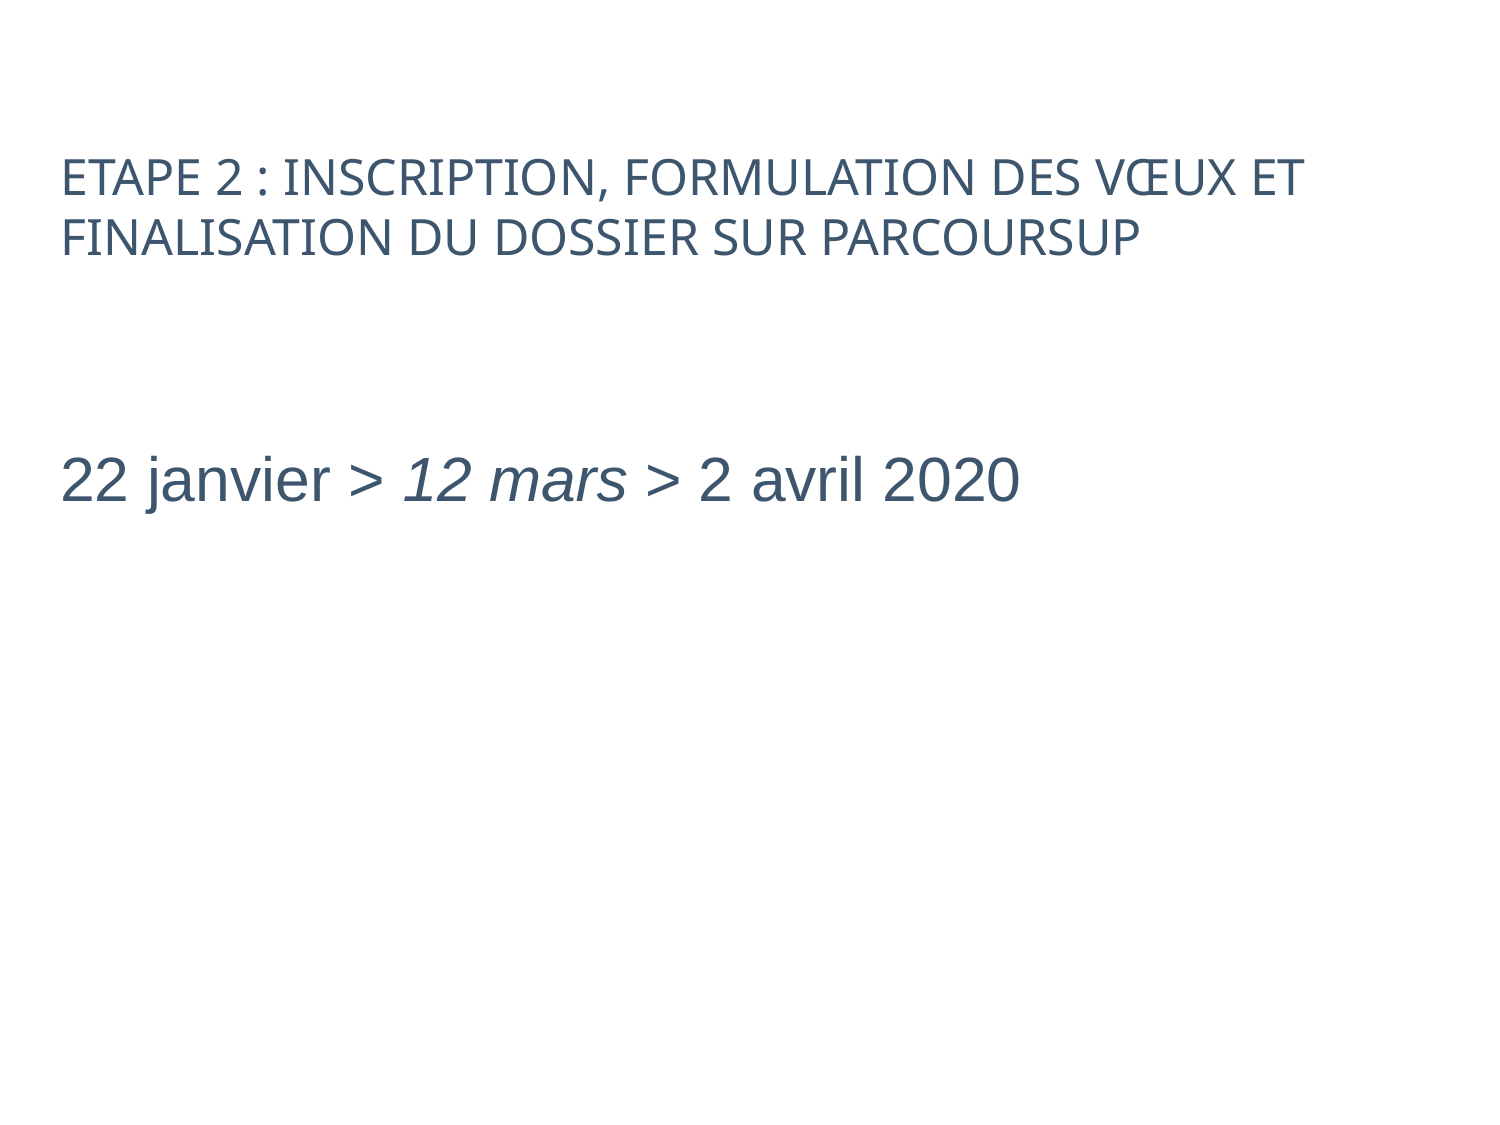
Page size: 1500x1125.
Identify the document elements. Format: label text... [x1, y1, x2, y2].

text_box 22 janvier > 12 mars > 2 avril 2020 [45, 431, 1125, 521]
text_box ETAPE 2 : INSCRIPTION, FORMULATION DES VŒUX ET FINALISATION DU DOSSIER SUR PARCOURSUP [45, 138, 1500, 273]
